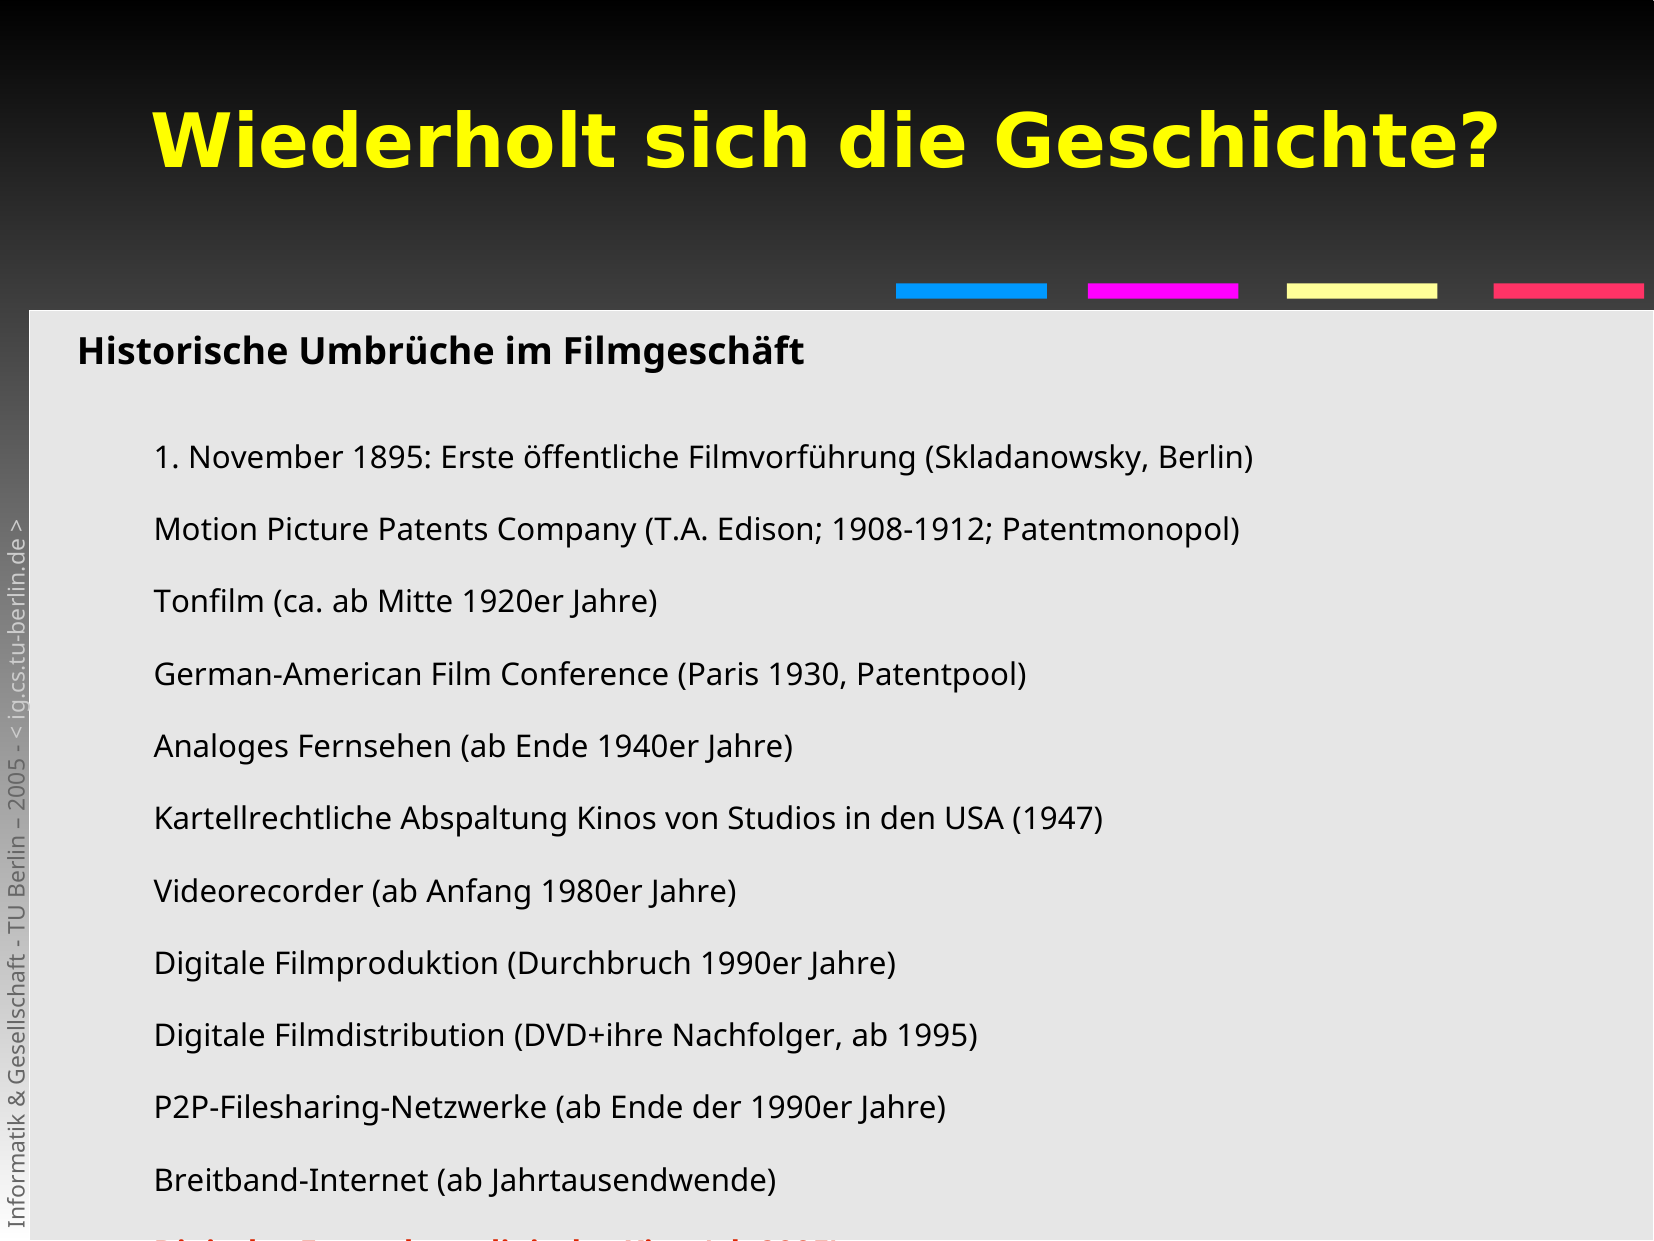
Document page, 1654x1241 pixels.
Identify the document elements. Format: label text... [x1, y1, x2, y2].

list Historische Umbrüche im Filmgeschäft 1. November 1895: Erste öffentliche Filmvorführung (Skladanowsky, Berlin) Motion Picture Patents Company (T.A. Edison; 1908-1912; Patentmonopol) Tonfilm (ca. ab Mitte 1920er Jahre) German-American Film Conference (Paris 1930, Patentpool) Analoges Fernsehen (ab Ende 1940er Jahre) Kartellrechtliche Abspaltung Kinos von Studios in den USA (1947) Videorecorder (ab Anfang 1980er Jahre) Digitale Filmproduktion (Durchbruch 1990er Jahre) Digitale Filmdistribution (DVD+ihre Nachfolger, ab 1995) P2P-Filesharing-Netzwerke (ab Ende der 1990er Jahre) Breitband-Internet (ab Jahrtausendwende) Digitales Fernsehen, digitales Kino (ab 2005) [59, 324, 1595, 1201]
title Wiederholt sich die Geschichte? [88, 37, 1565, 246]
